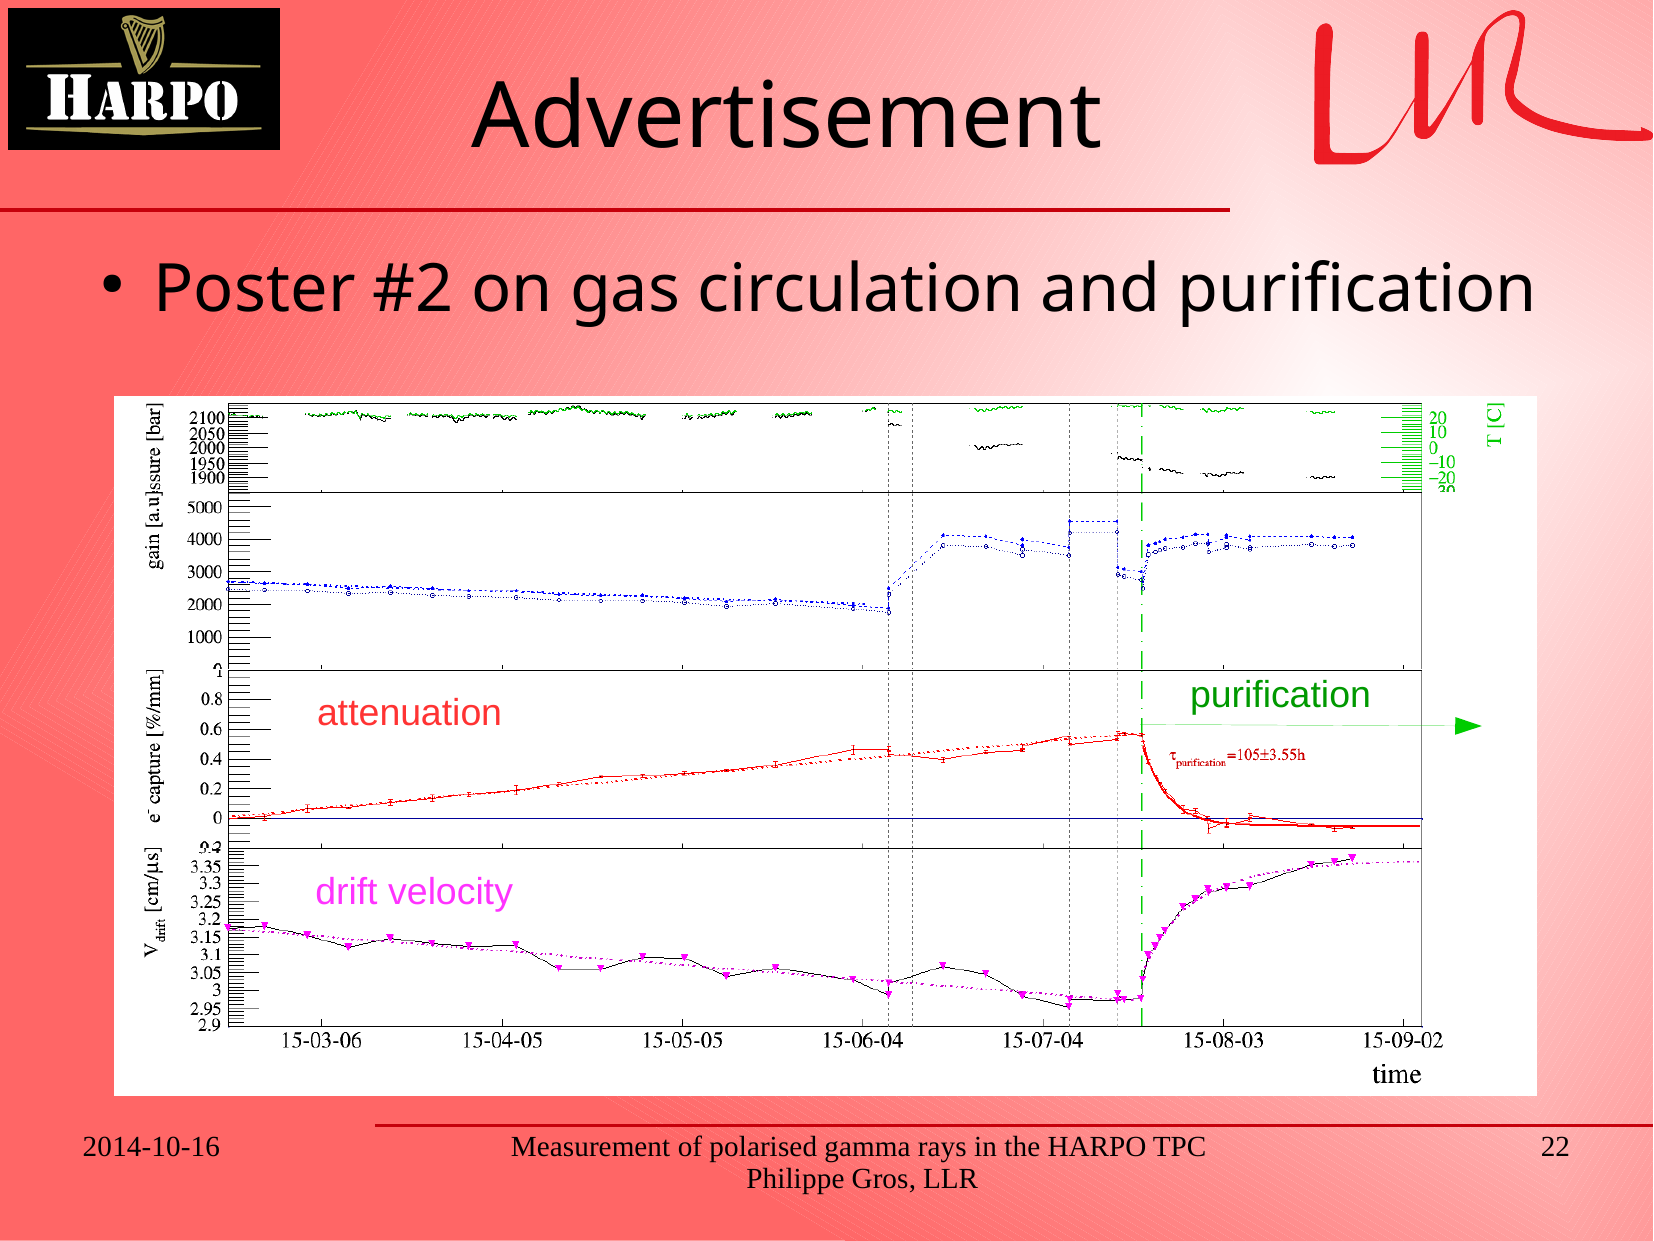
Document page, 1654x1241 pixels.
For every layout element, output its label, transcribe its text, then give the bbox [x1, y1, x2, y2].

list Poster #2 on gas circulation and purification [82, 240, 1571, 1010]
picture [114, 396, 1537, 1096]
picture [1314, 10, 1653, 165]
title Advertisement [285, 15, 1291, 211]
picture [8, 8, 280, 150]
text_box purification [1175, 666, 1510, 723]
text_box drift velocity [300, 863, 755, 921]
text_box attenuation [302, 684, 660, 741]
